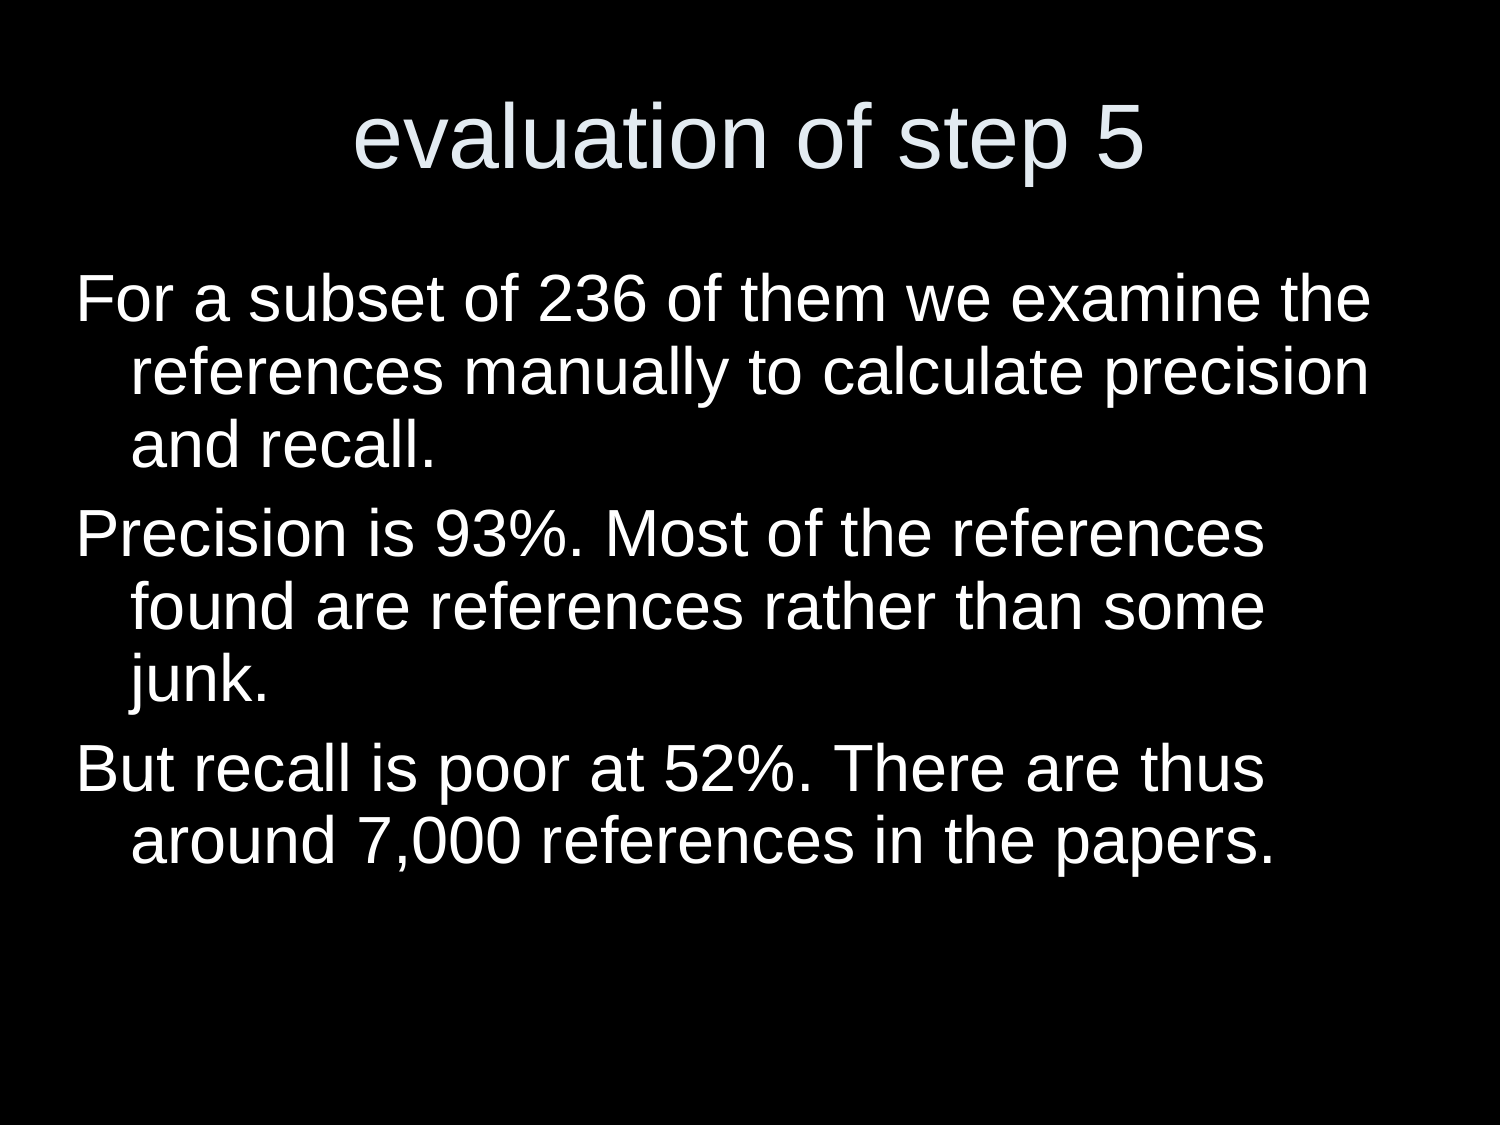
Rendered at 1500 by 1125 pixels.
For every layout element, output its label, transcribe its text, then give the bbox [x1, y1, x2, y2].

title evaluation of step 5 [75, 28, 1426, 250]
list For a subset of 236 of them we examine the references manually to calculate precision and recall. Precision is 93%. Most of the references found are references rather than some junk. But recall is poor at 52%. There are thus around 7,000 references in the papers. [75, 262, 1426, 1075]
